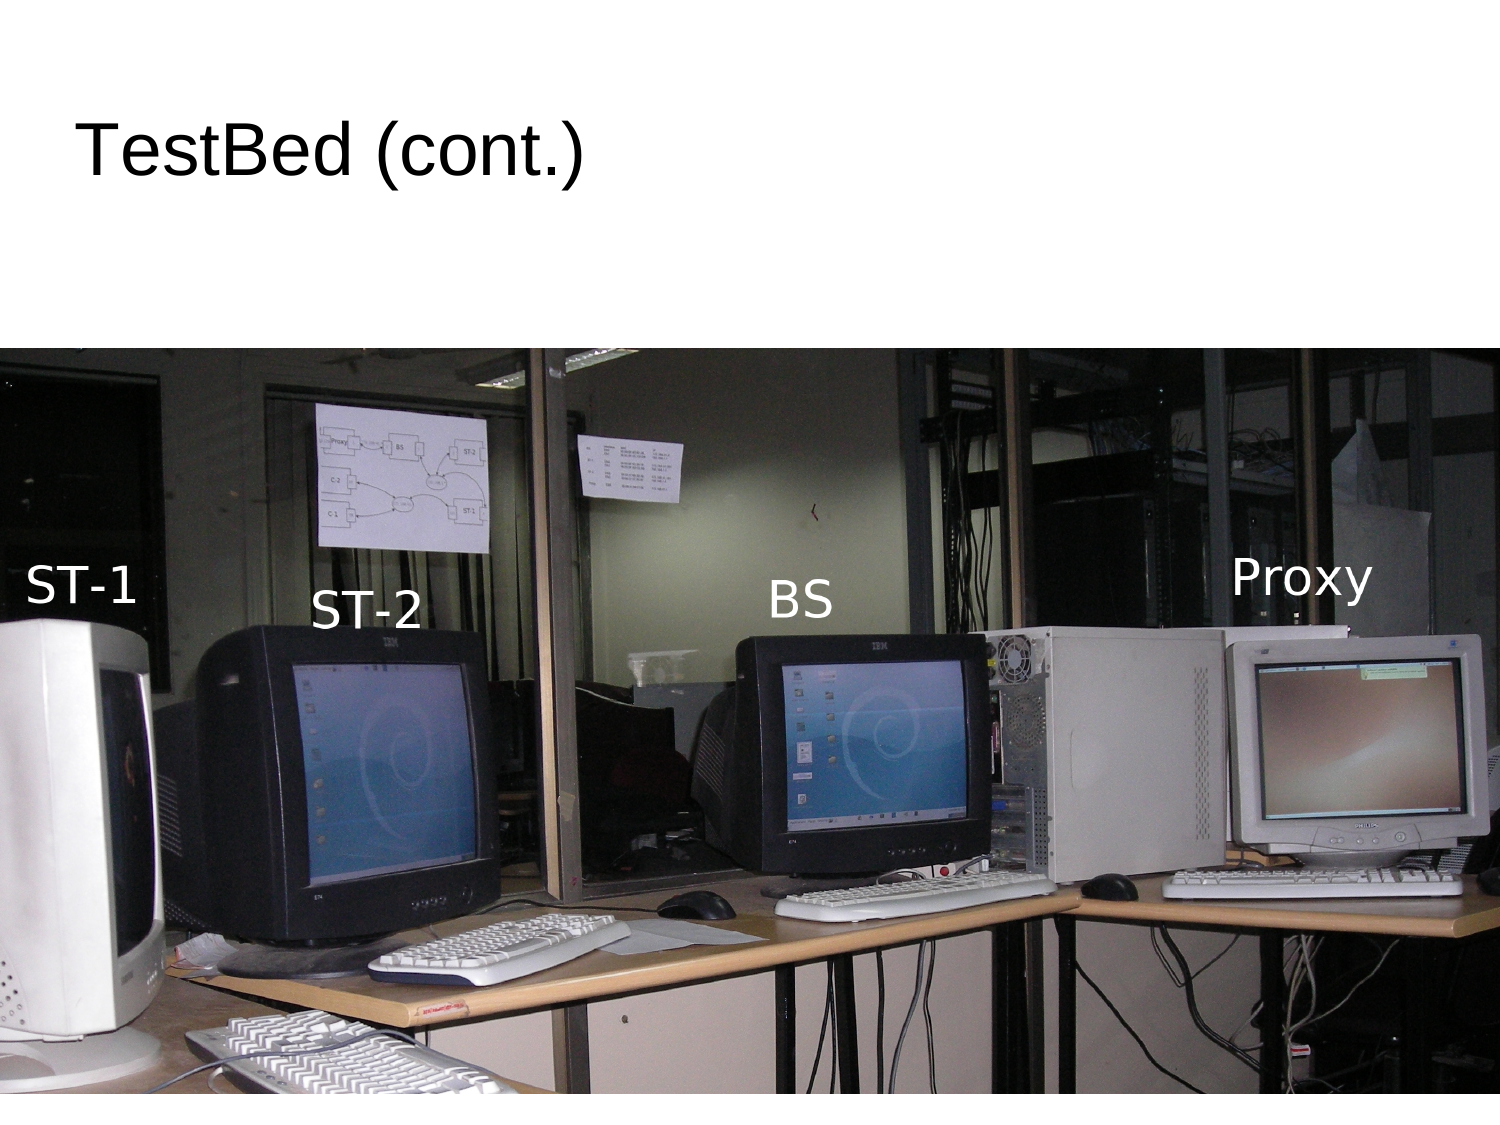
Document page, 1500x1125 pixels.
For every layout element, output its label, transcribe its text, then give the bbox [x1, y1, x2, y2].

title TestBed (cont.)‏ [74, 44, 1425, 233]
picture [0, 348, 1500, 1094]
